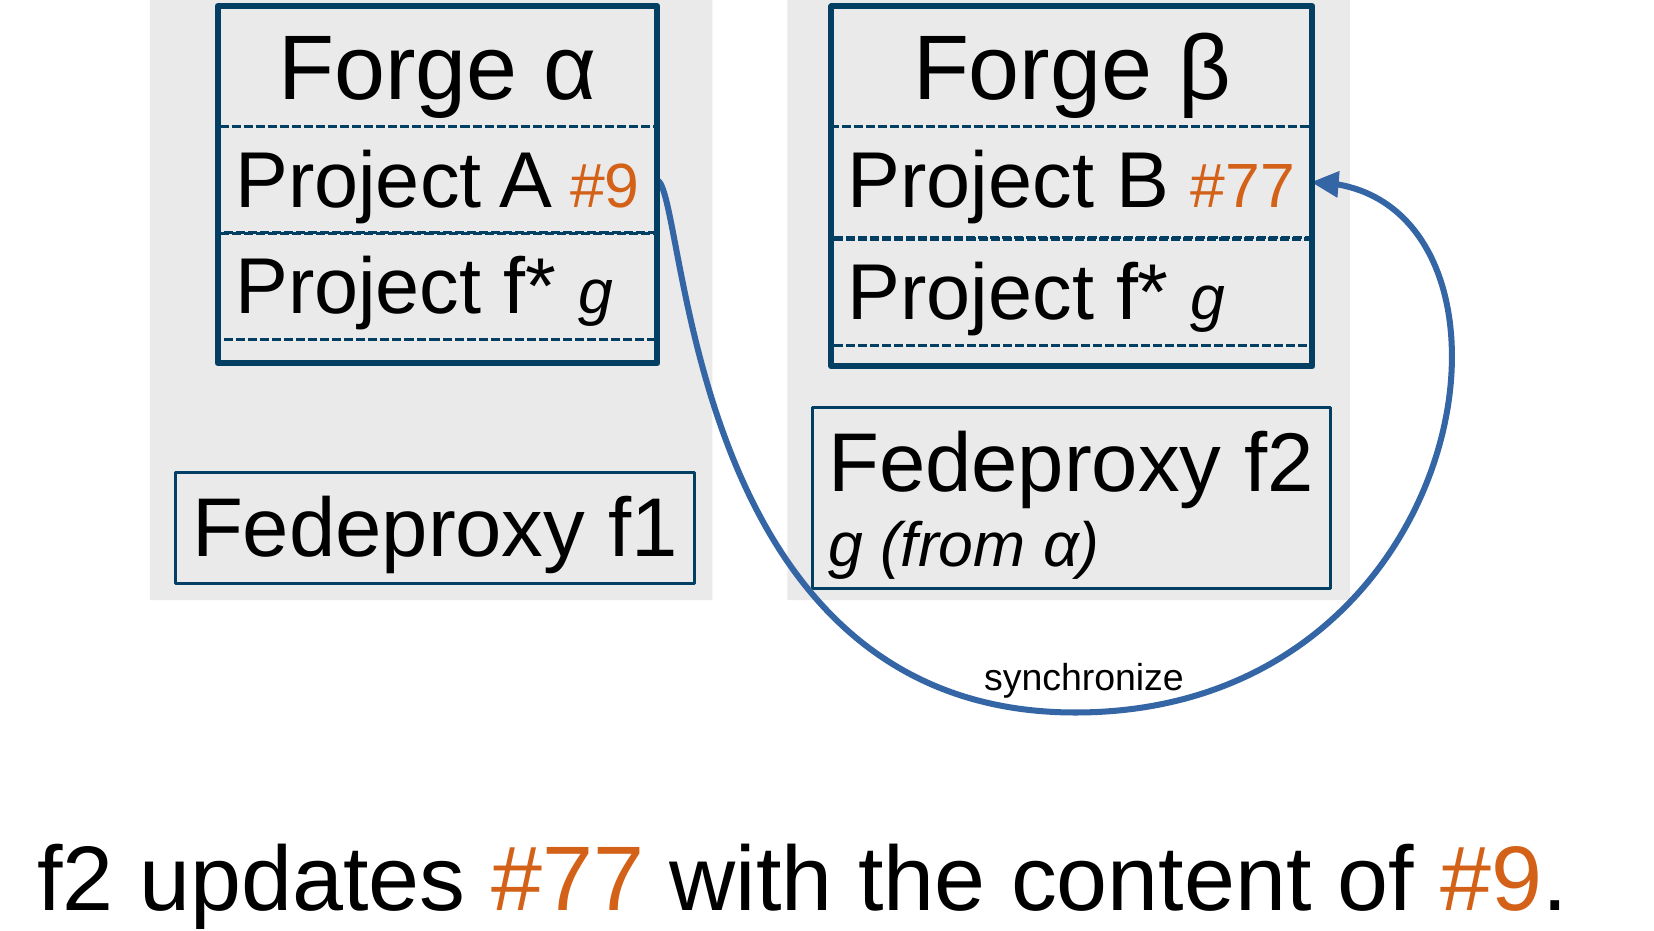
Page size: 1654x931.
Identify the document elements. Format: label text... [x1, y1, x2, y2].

text_box Project A #9 [219, 126, 657, 233]
text_box Forge β [831, 346, 1313, 367]
title f2 updates #77 with the content of #9. [844, 622, 1323, 709]
text_box Project f* g [831, 238, 1313, 346]
text_box Forge α [217, 6, 658, 364]
text_box Project B #77 [831, 126, 1312, 238]
title f2 updates #77 with the content of #9. [37, 622, 1650, 931]
text_box Project f* g [219, 233, 656, 340]
text_box Fedeproxy f1 [175, 472, 695, 584]
text_box [149, 0, 713, 601]
text_box Fedeproxy f2 g (from α) [812, 407, 1331, 589]
text_box Forge β [831, 6, 1313, 126]
text_box [787, 568, 813, 601]
text_box [787, 0, 1350, 601]
